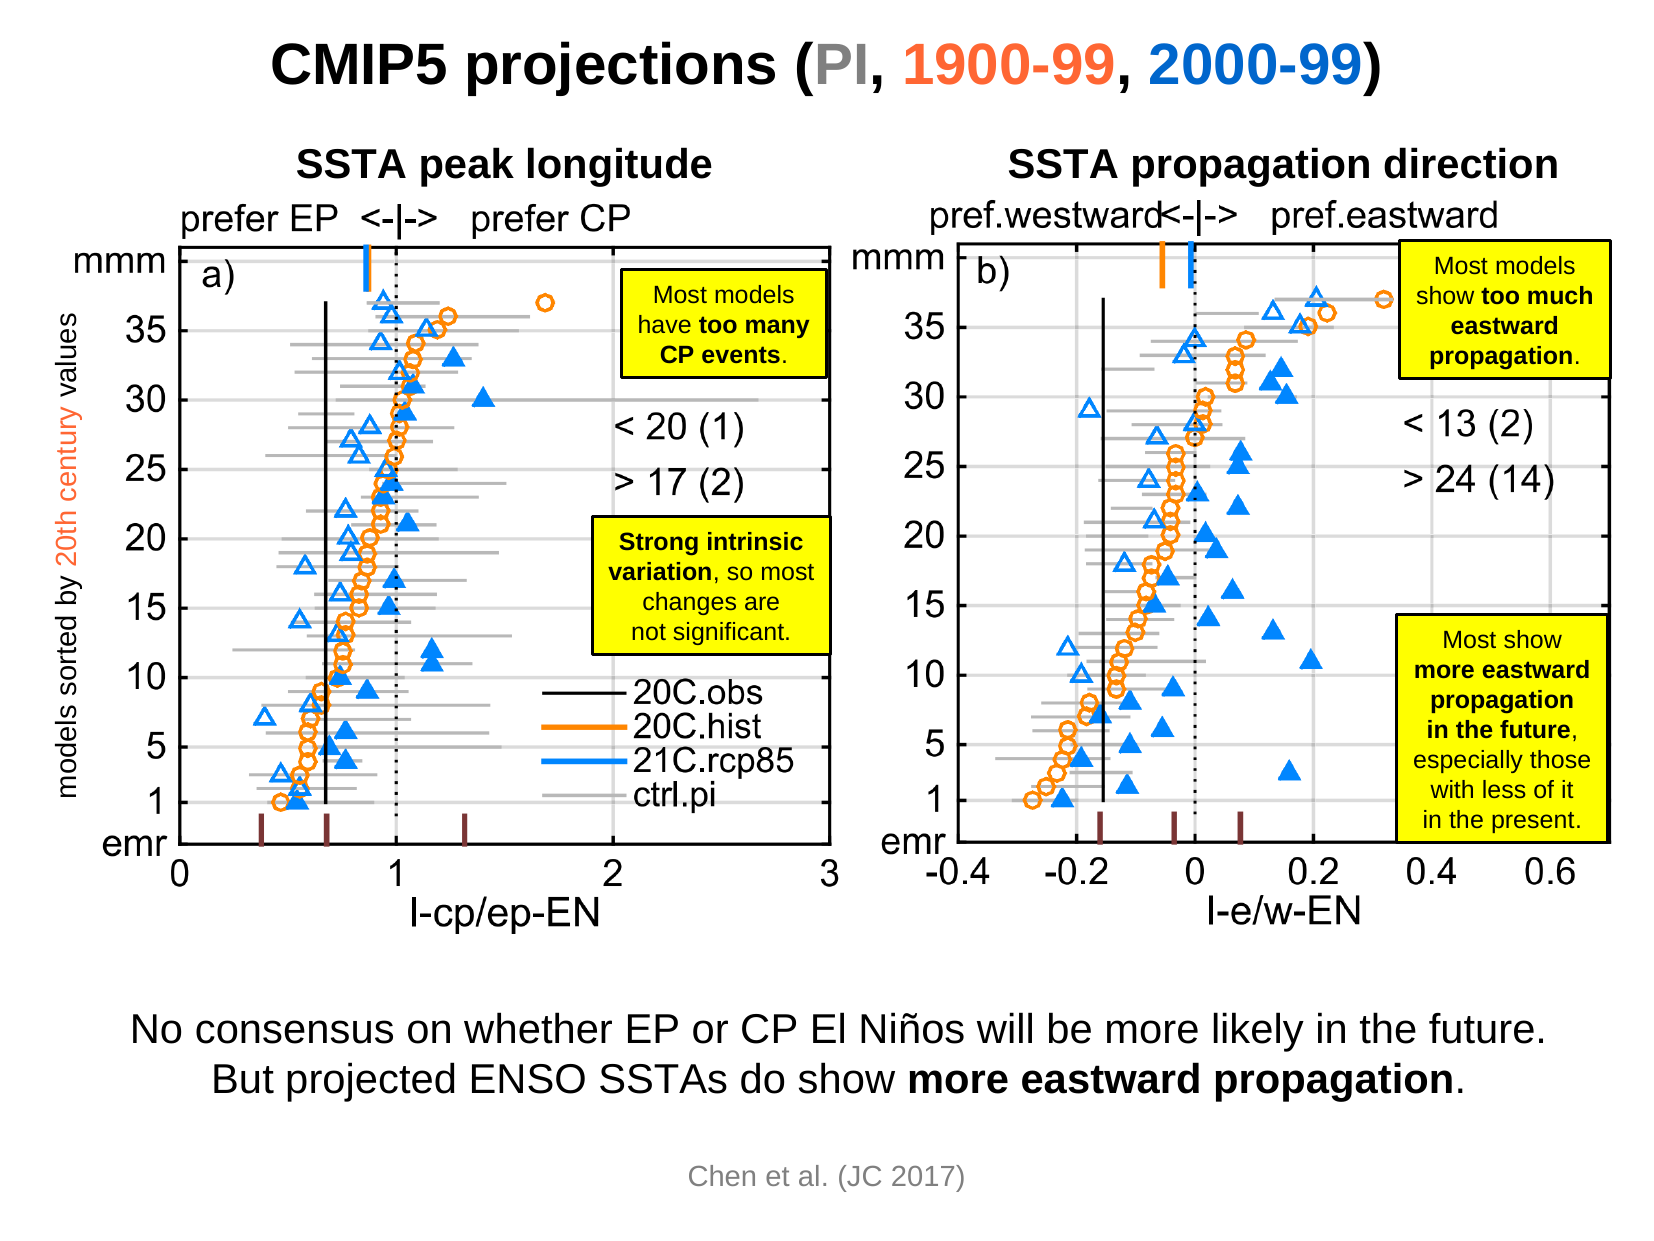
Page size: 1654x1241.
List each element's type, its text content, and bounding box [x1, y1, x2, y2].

text_box Chen et al. (JC 2017)‏ [672, 1149, 981, 1201]
text_box Most models show too much eastward propagation. [1399, 240, 1611, 379]
text_box Most show more eastward propagation in the future, especially those with less of it in the present. [1396, 614, 1608, 843]
text_box CMIP5 projections (PI, 1900-99, 2000-99) [44, 27, 1609, 98]
text_box models sorted by 20th century values [37, 296, 92, 816]
picture [66, 192, 1630, 939]
text_box No consensus on whether EP or CP El Niños will be more likely in the future. But projected ENSO SSTAs do show more eastward propagation. [68, 994, 1610, 1110]
text_box SSTA peak longitude [181, 134, 828, 188]
text_box SSTA propagation direction [960, 134, 1607, 188]
text_box Strong intrinsic variation, so most changes are not significant. [592, 516, 831, 655]
text_box Most models have too many CP events. [621, 269, 827, 378]
